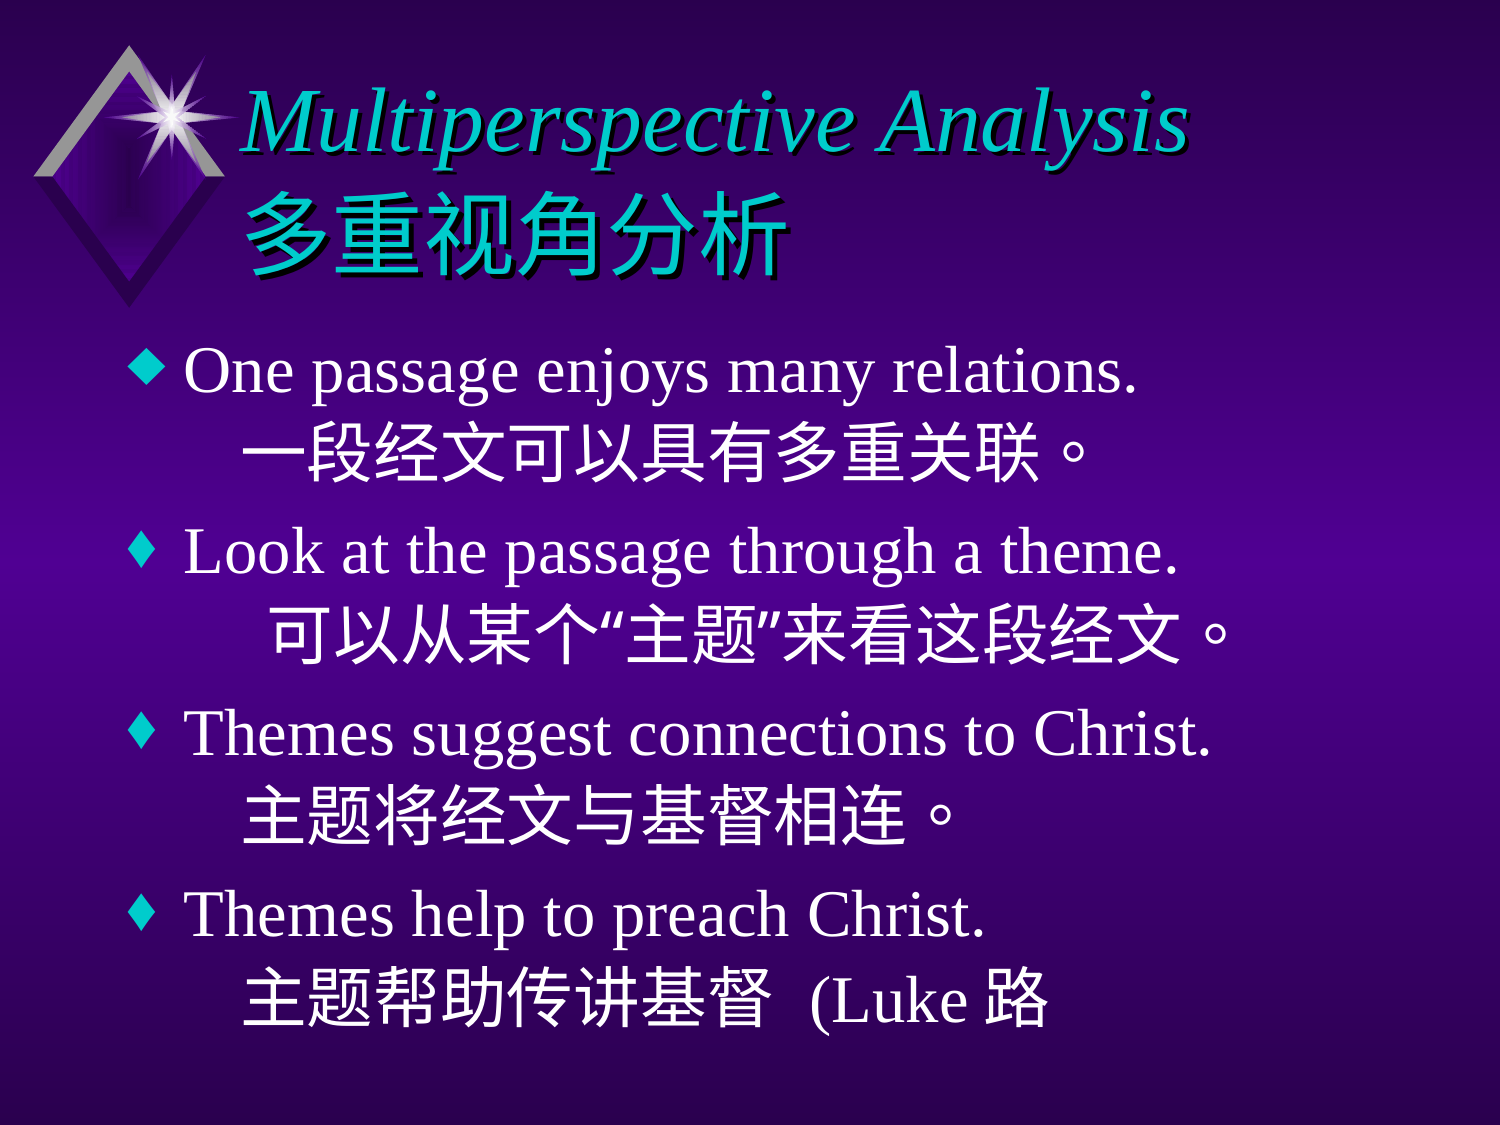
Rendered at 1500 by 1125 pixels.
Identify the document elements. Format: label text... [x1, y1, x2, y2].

list One passage enjoys many relations. 一段经文可以具有多重关联。 Look at the passage through a theme. 可以从某个“主题”来看这段经文。 Themes suggest connections to Christ. 主题将经文与基督相连。 Themes help to preach Christ. 主题帮助传讲基督 (Luke路 [112, 324, 1476, 1064]
title Multiperspective Analysis 多重视角分析 [224, 59, 1388, 306]
